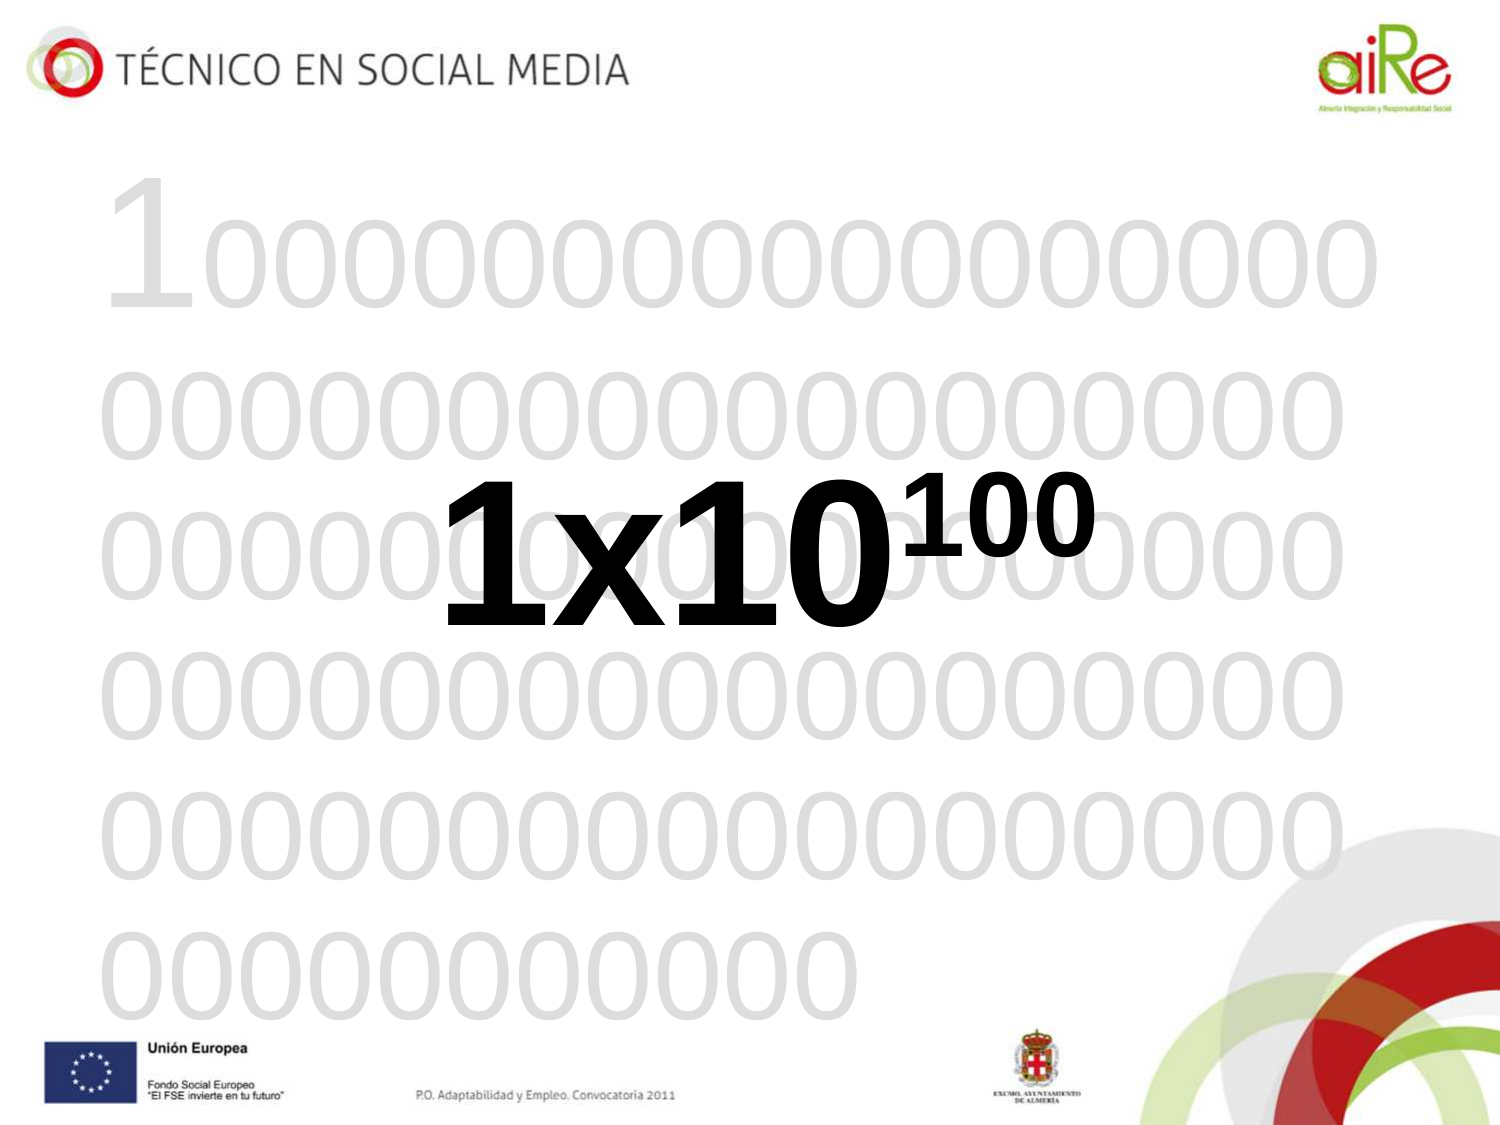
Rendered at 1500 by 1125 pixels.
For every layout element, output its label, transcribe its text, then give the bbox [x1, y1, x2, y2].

picture [0, 0, 1500, 1125]
text_box 10000000000000000000000000000000000000000000000000000000000000000000000000000000000000000000000000000 [82, 129, 1406, 1102]
text_box 1x10100 [200, 429, 1335, 1125]
